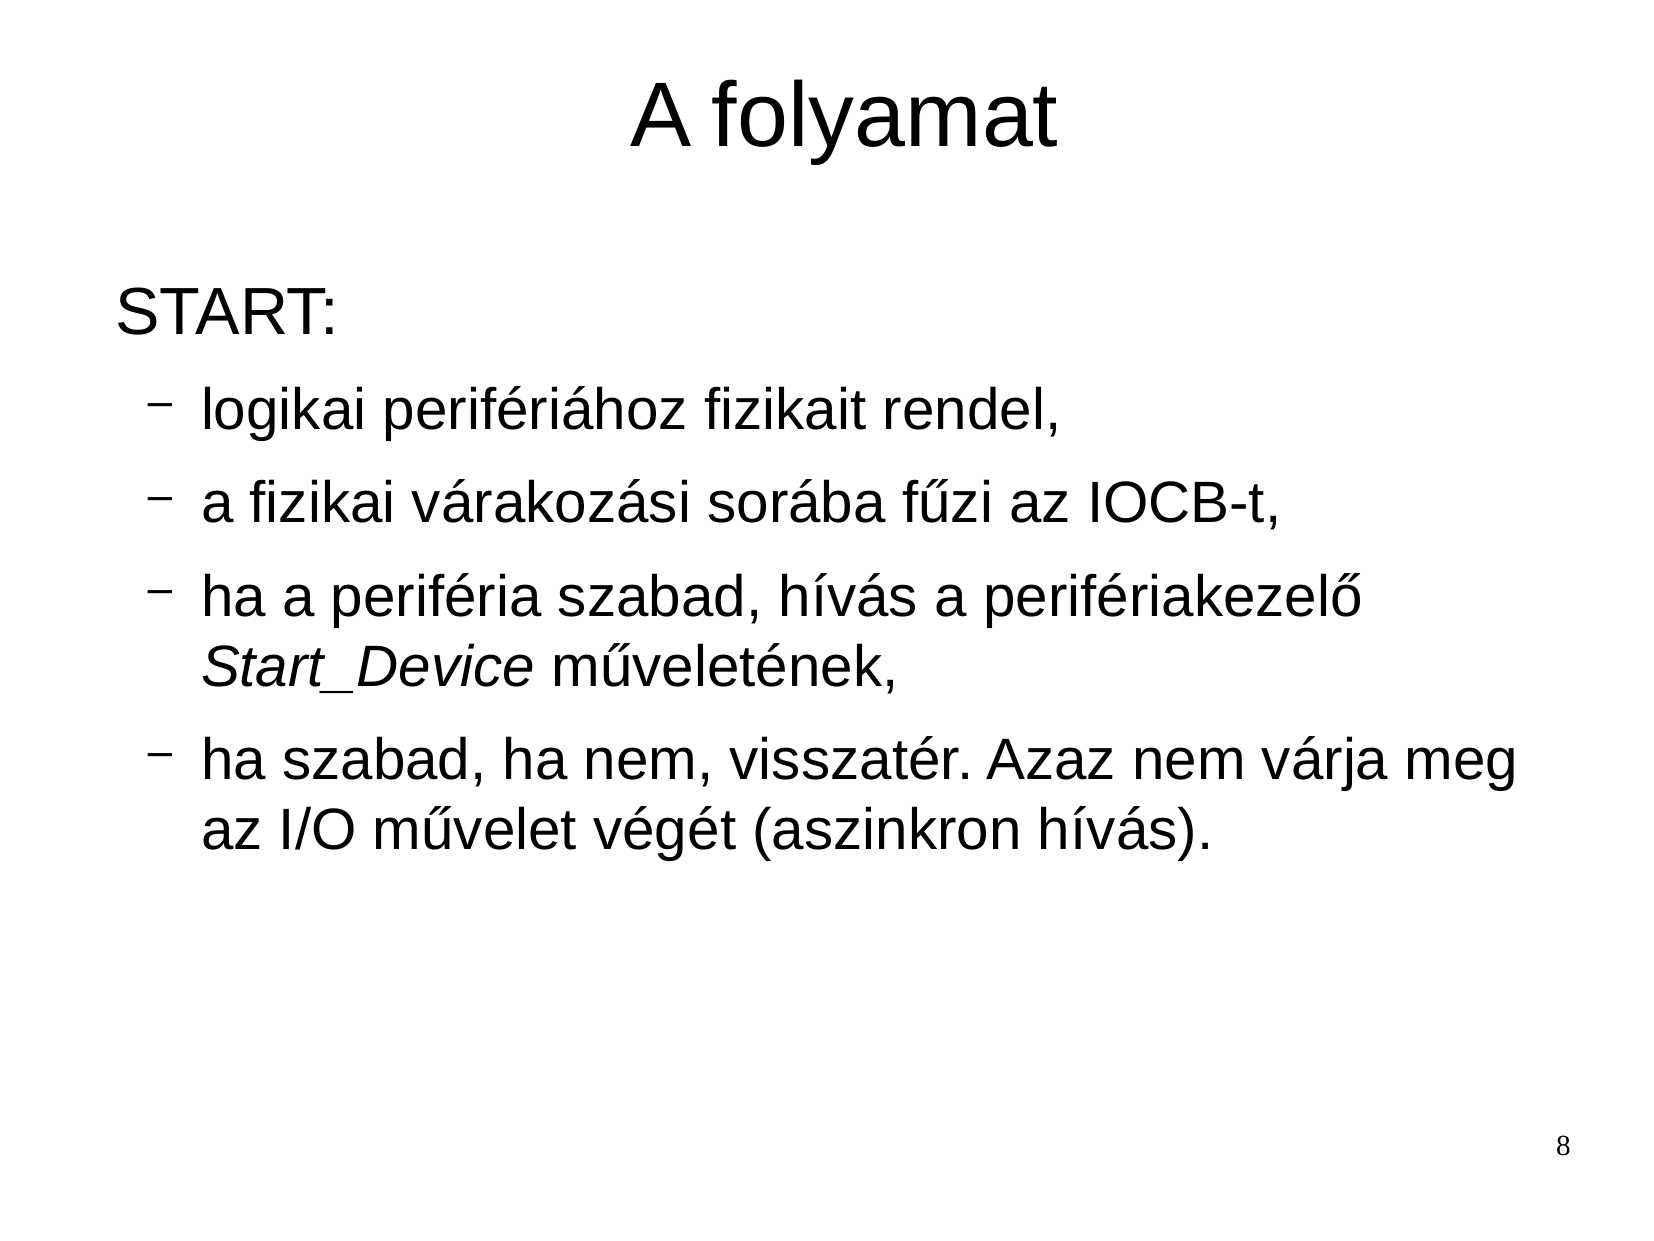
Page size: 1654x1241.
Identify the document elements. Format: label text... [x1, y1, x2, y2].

title A folyamat [124, 6, 1530, 214]
list START: logikai perifériához fizikait rendel, a fizikai várakozási sorába fűzi az IOCB-t, ha a periféria szabad, hívás a perifériakezelő Start_Device műveletének, ha szabad, ha nem, visszatér. Azaz nem várja meg az I/O művelet végét (aszinkron hívás). [44, 259, 1595, 1149]
